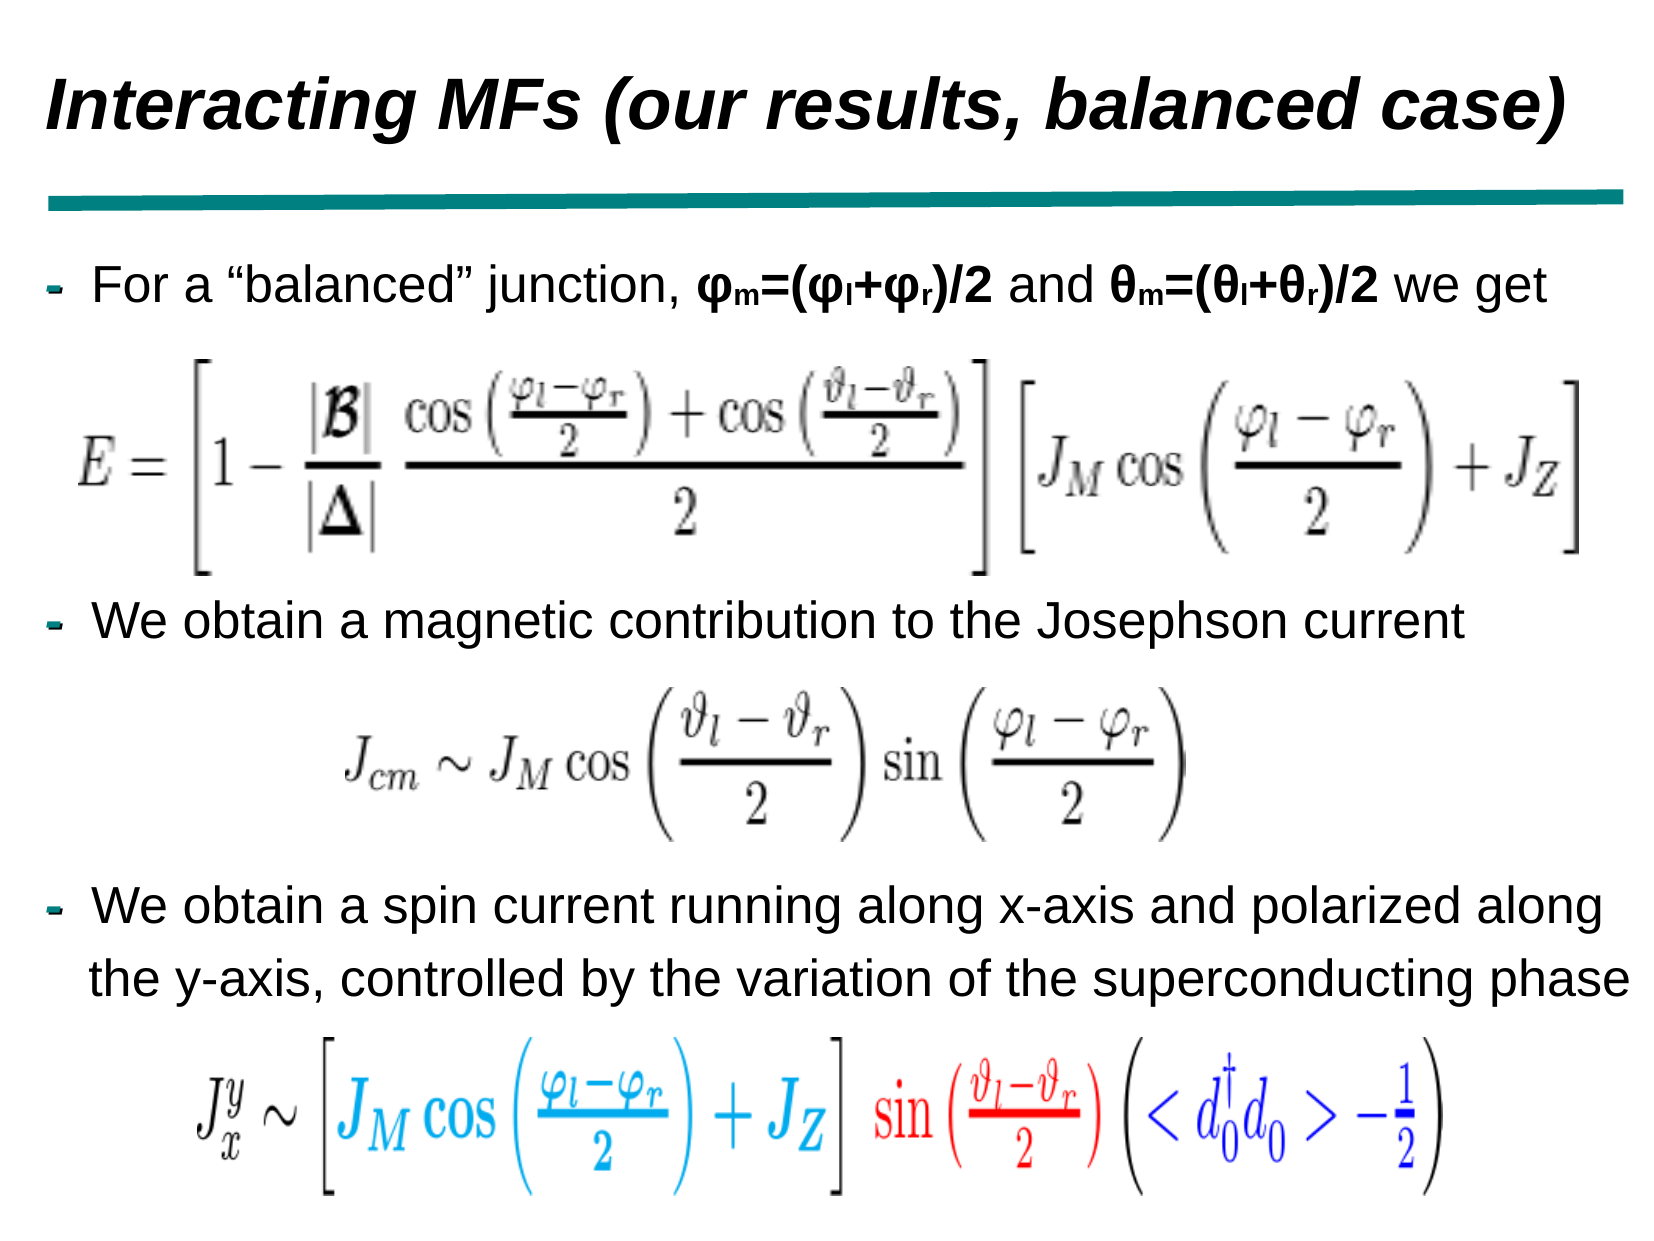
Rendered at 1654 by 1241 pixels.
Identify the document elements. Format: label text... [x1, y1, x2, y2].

text_box Interacting MFs (our results, balanced case) [30, 35, 1654, 160]
picture [78, 359, 1579, 569]
picture [197, 1037, 1443, 1196]
picture [345, 687, 1186, 842]
text_box - We obtain a spin current running along x-axis and polarized along the y-axis, controlled by the variation of the superconducting phase [30, 854, 1654, 1018]
text_box - We obtain a magnetic contribution to the Josephson current [30, 569, 1654, 663]
text_box - For a “balanced” junction, φm=(φl+φr)/2 and θm=(θl+θr)/2 we get [30, 232, 1654, 346]
